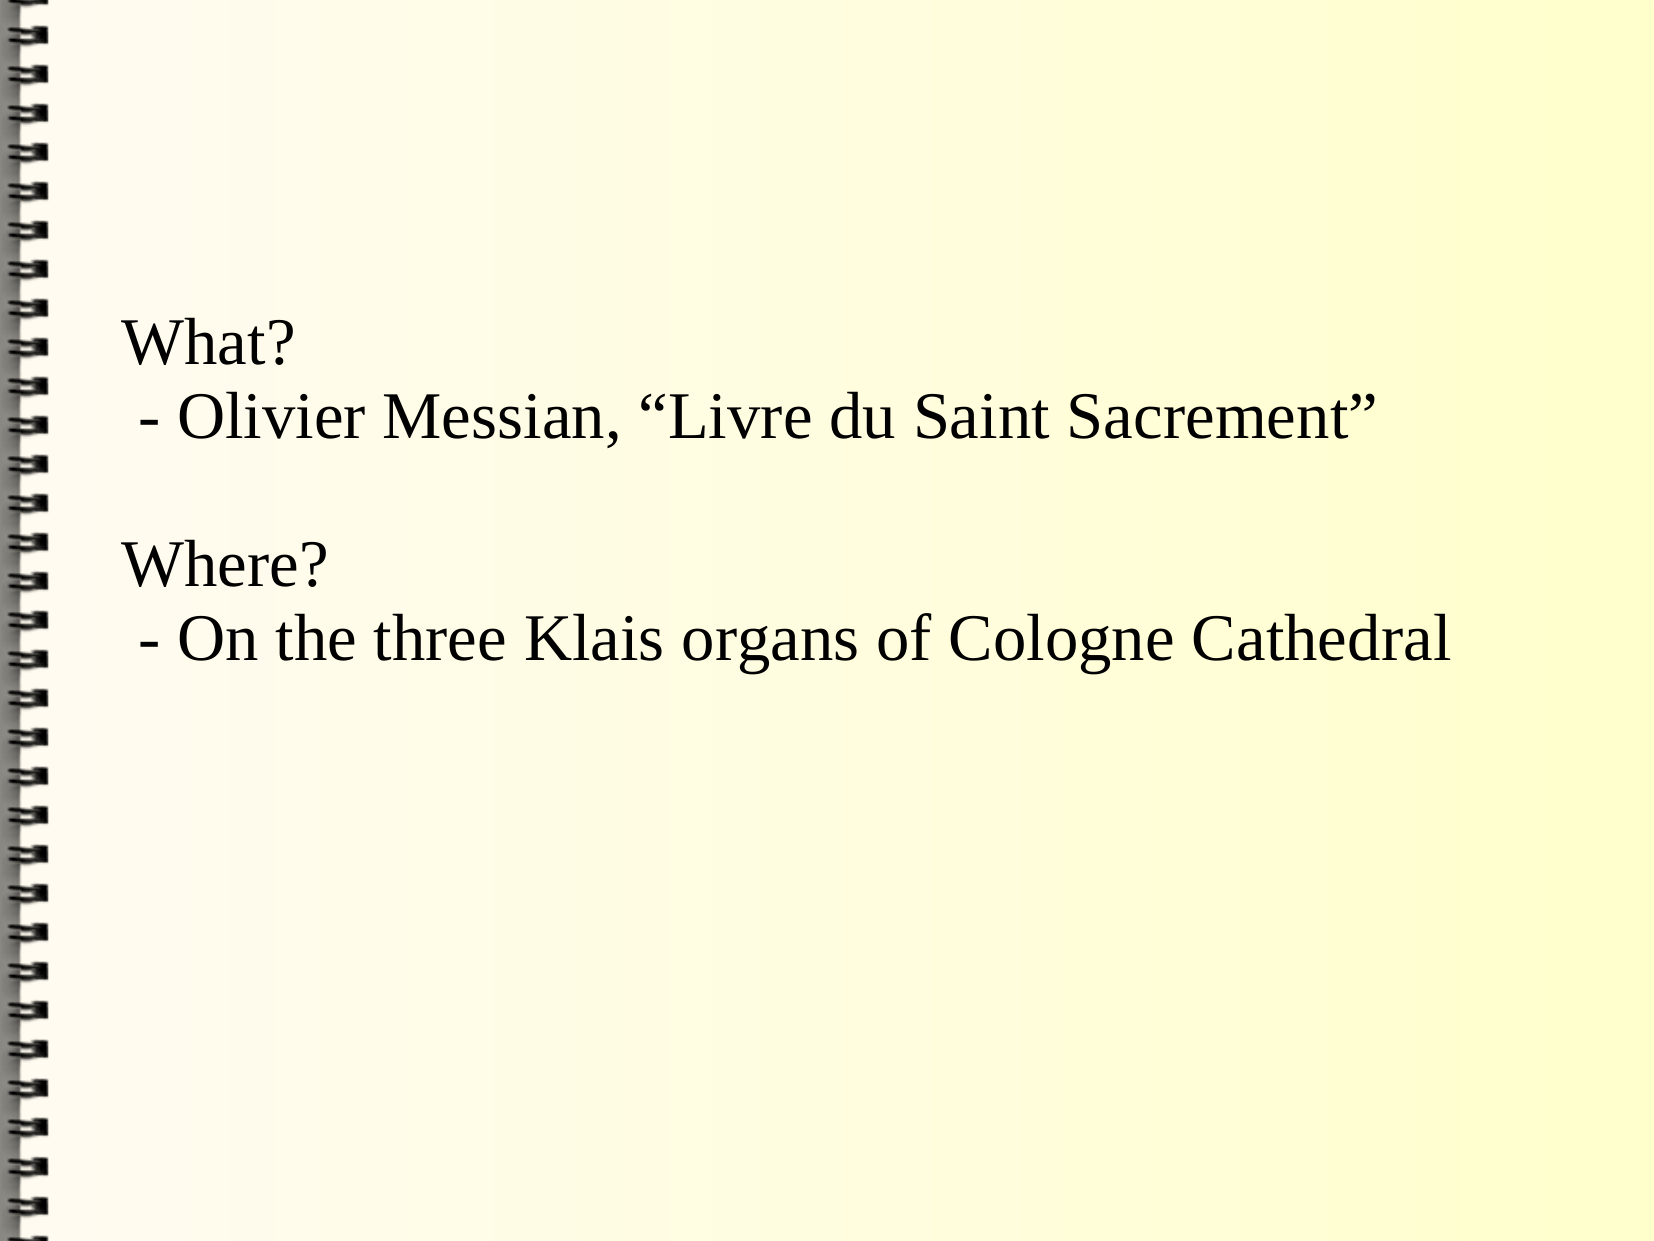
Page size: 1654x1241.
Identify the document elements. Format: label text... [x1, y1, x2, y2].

subtitle What? - Olivier Messian, “Livre du Saint Sacrement” Where? - On the three Klais organs of Cologne Cathedral [121, 112, 1534, 1164]
picture [0, 0, 1654, 1241]
